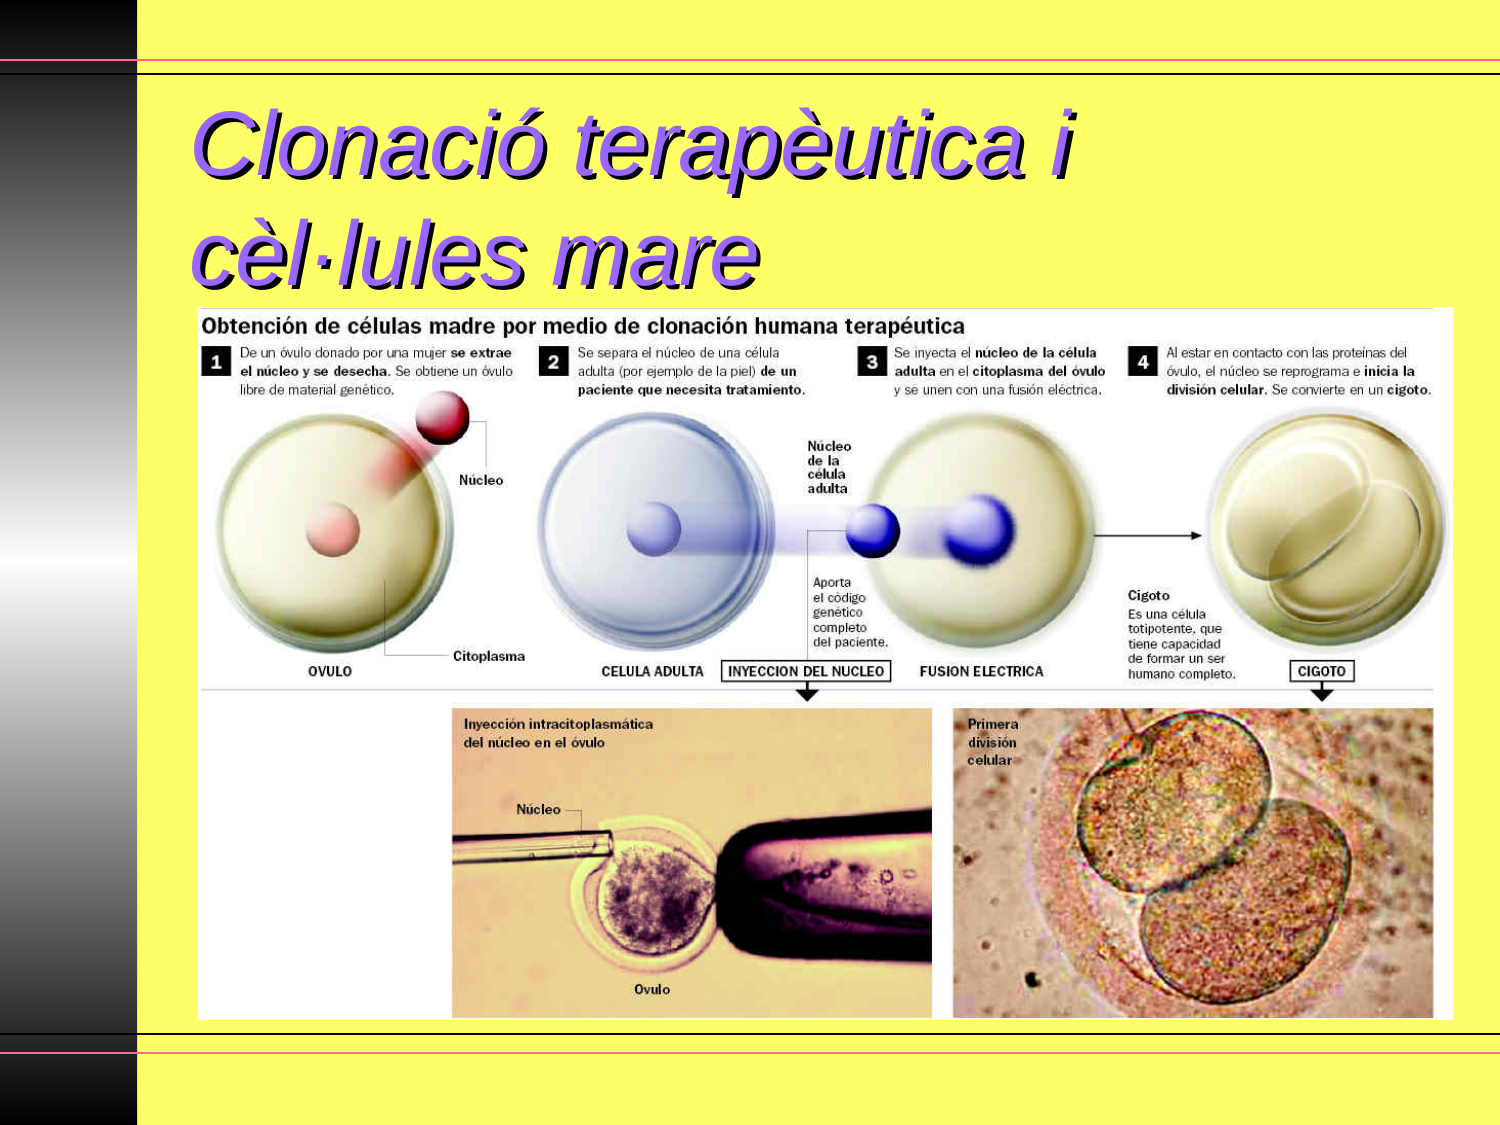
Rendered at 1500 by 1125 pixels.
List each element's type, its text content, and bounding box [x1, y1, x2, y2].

title Clonació terapèutica i cèl·lules mare [174, 76, 1450, 312]
picture [197, 307, 1453, 1020]
